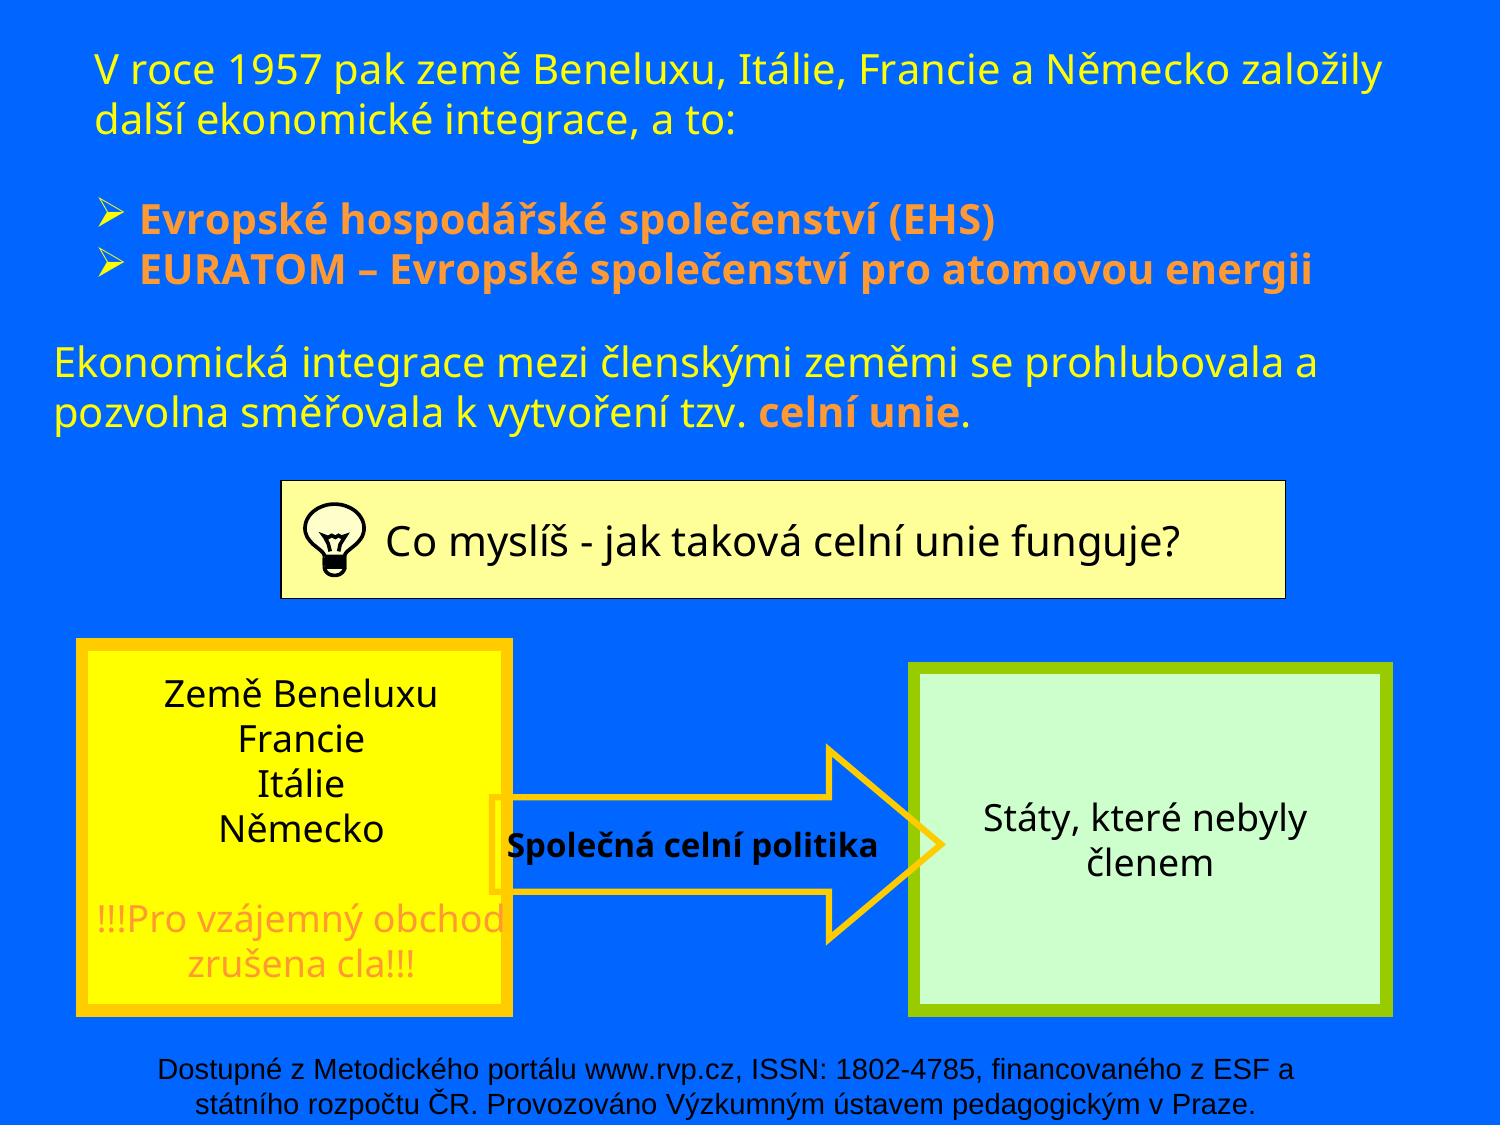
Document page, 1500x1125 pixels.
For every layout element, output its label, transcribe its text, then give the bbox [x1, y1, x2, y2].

text_box Země Beneluxu Francie Itálie Německo !!!Pro vzájemný obchod zrušena cla!!! [81, 644, 507, 1011]
text_box Ekonomická integrace mezi členskými zeměmi se prohlubovala a pozvolna směřovala k vytvoření tzv. celní unie. [38, 328, 1335, 494]
text_box V roce 1957 pak země Beneluxu, Itálie, Francie a Německo založily další ekonomické integrace, a to: Evropské hospodářské společenství (EHS) EURATOM – Evropské společenství pro atomovou energii [80, 35, 1409, 301]
text_box [305, 504, 365, 576]
text_box Co myslíš - jak taková celní unie funguje? [281, 480, 1286, 599]
text_box Dostupné z Metodického portálu www.rvp.cz, ISSN: 1802-4785, financovaného z ESF a státního rozpočtu ČR. Provozováno Výzkumným ústavem pedagogickým v Praze. [105, 1042, 1348, 1103]
text_box Státy, které nebyly členem [913, 667, 1387, 1011]
text_box Společná celní politika [492, 749, 942, 939]
